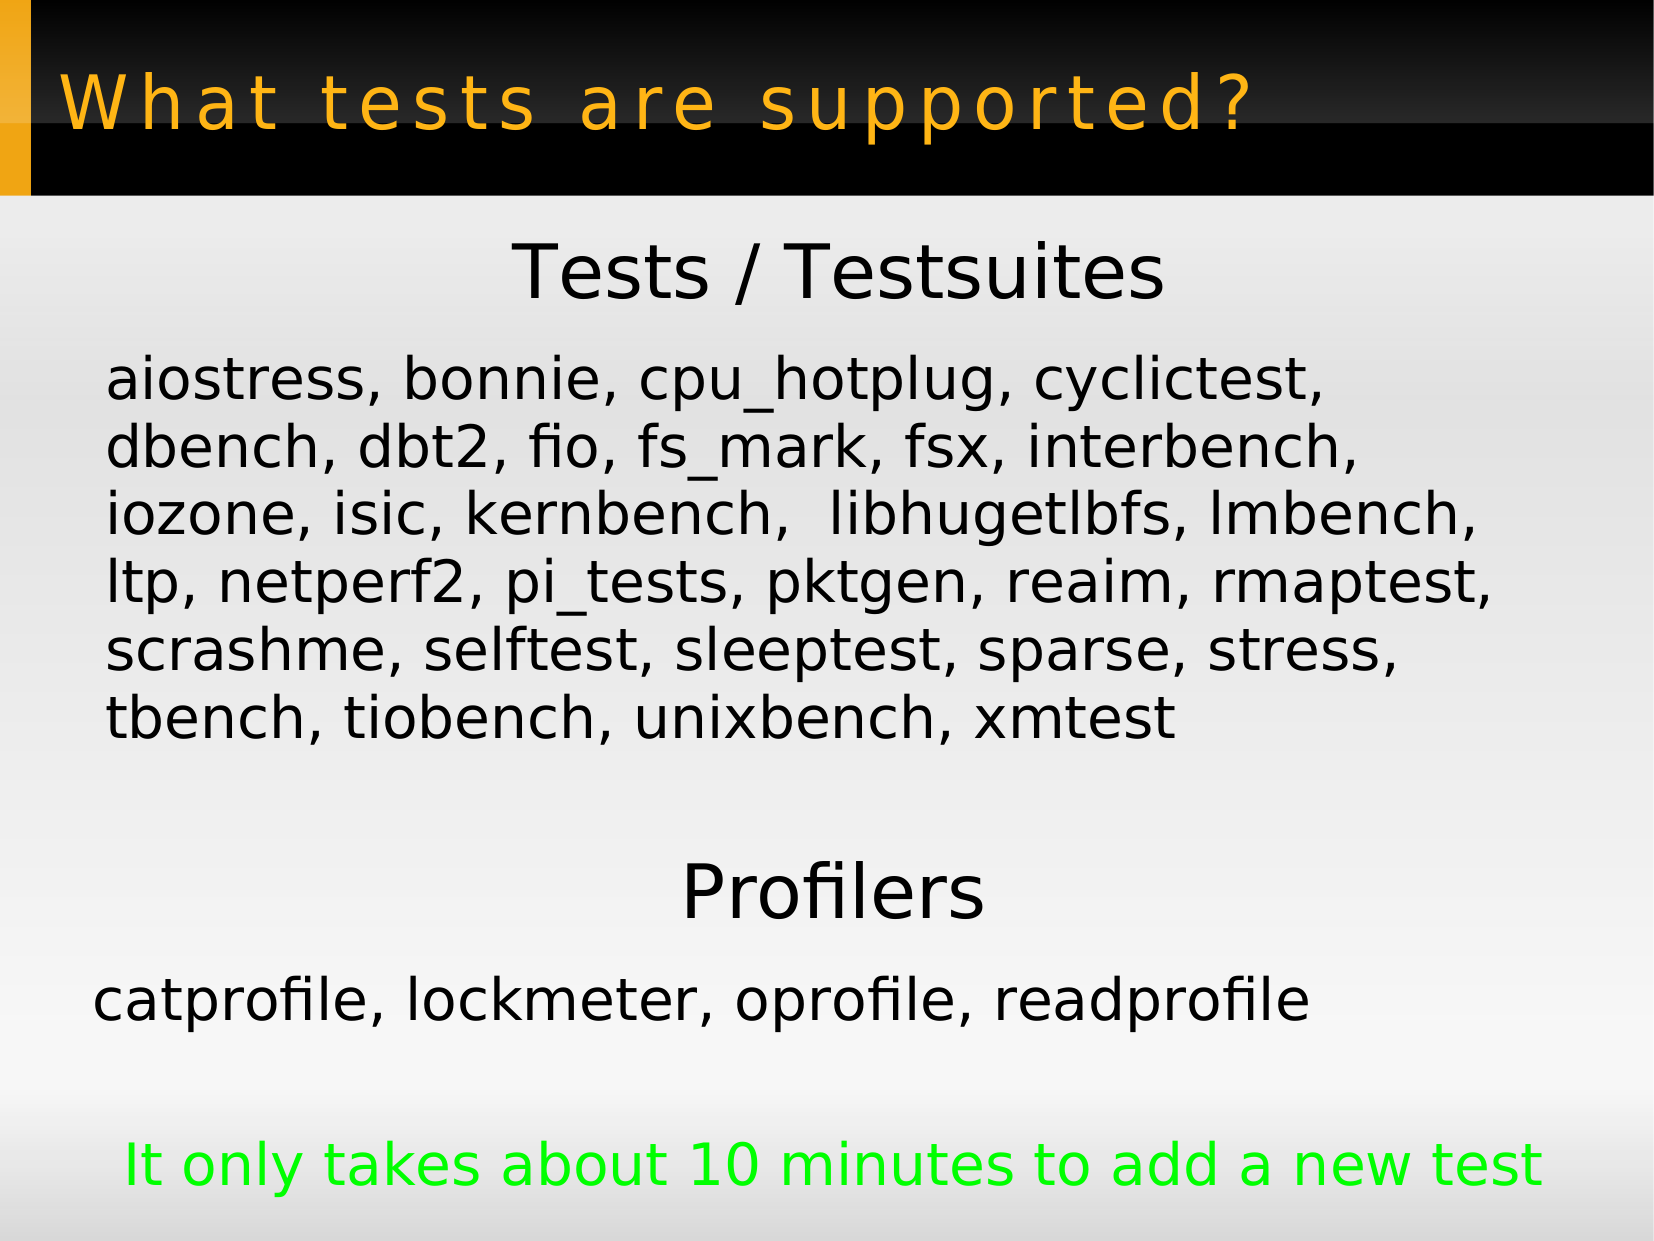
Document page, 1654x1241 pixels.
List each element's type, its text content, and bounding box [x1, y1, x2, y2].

title What tests are supported? [59, 29, 1270, 178]
picture [0, 0, 1654, 1241]
list Tests / Testsuites aiostress, bonnie, cpu_hotplug, cyclictest, dbench, dbt2, fio, fs_mark, fsx, interbench, iozone, isic, kernbench, libhugetlbfs, lmbench, ltp, netperf2, pi_tests, pktgen, reaim, rmaptest, scrashme, selftest, sleeptest, sparse, stress, tbench, tiobench, unixbench, xmtest Profilers catprofile, lockmeter, oprofile, readprofile It only takes about 10 minutes to add a new test [75, 228, 1576, 1199]
